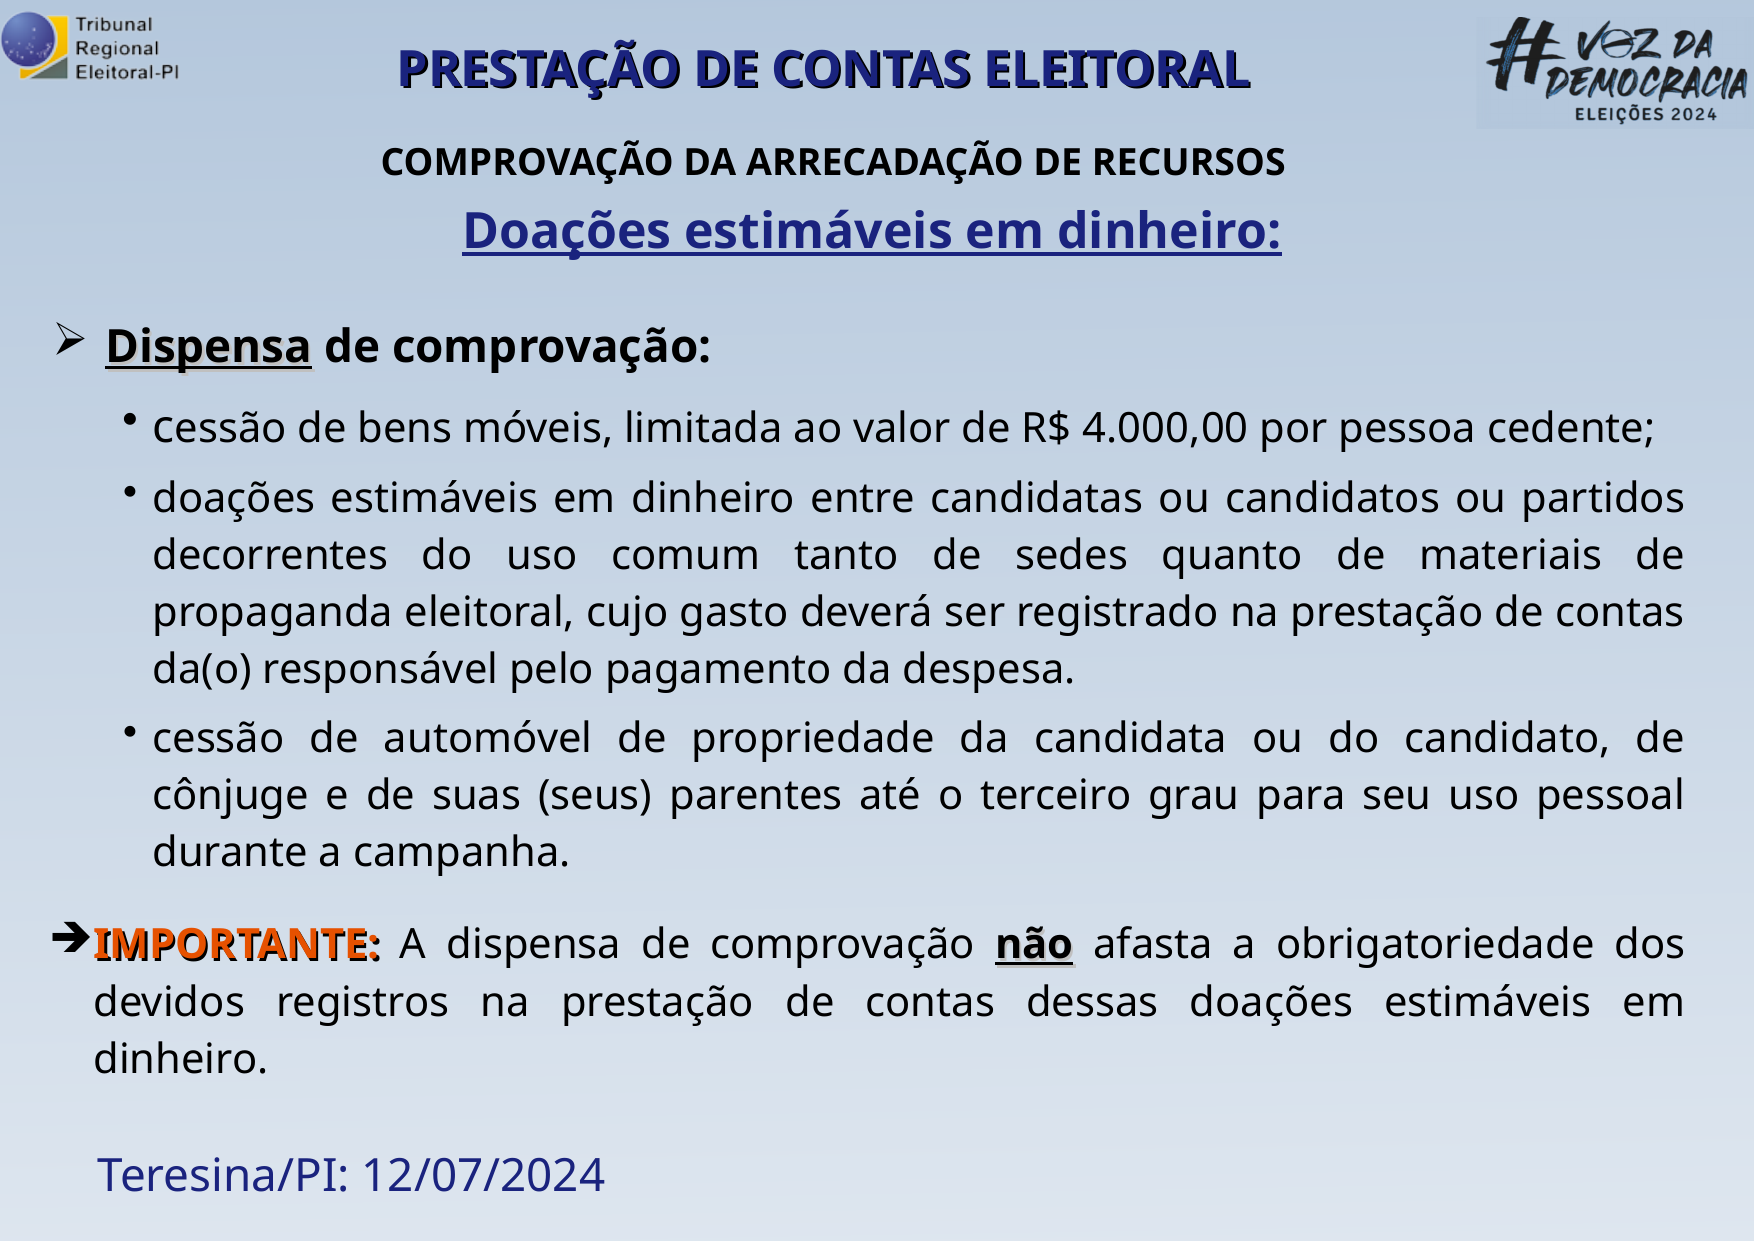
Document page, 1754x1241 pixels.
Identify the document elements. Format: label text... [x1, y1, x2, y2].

picture [0, 11, 195, 87]
list COMPROVAÇÃO DA ARRECADAÇÃO DE RECURSOS [44, 127, 1623, 195]
title PRESTAÇÃO DE CONTAS ELEITORAL [34, 32, 1613, 142]
list Doações estimáveis em dinheiro: Dispensa de comprovação: cessão de bens móveis, limitada ao valor de R$ 4.000,00 por pessoa cedente; doações estimáveis em dinheiro entre candidatas ou candidatos ou partidos decorrentes do uso comum tanto de sedes quanto de materiais de propaganda eleitoral, cujo gasto deverá ser registrado na prestação de contas da(o) responsável pelo pagamento da despesa. cessão de automóvel de propriedade da candidata ou do candidato, de cônjuge e de suas (seus) parentes até o terceiro grau para seu uso pessoal durante a campanha. IMPORTANTE: A dispensa de comprovação não afasta a obrigatoriedade dos devidos registros na prestação de contas dessas doações estimáveis em dinheiro. Teresina/PI: 12/07/2024 [34, 195, 1692, 1241]
